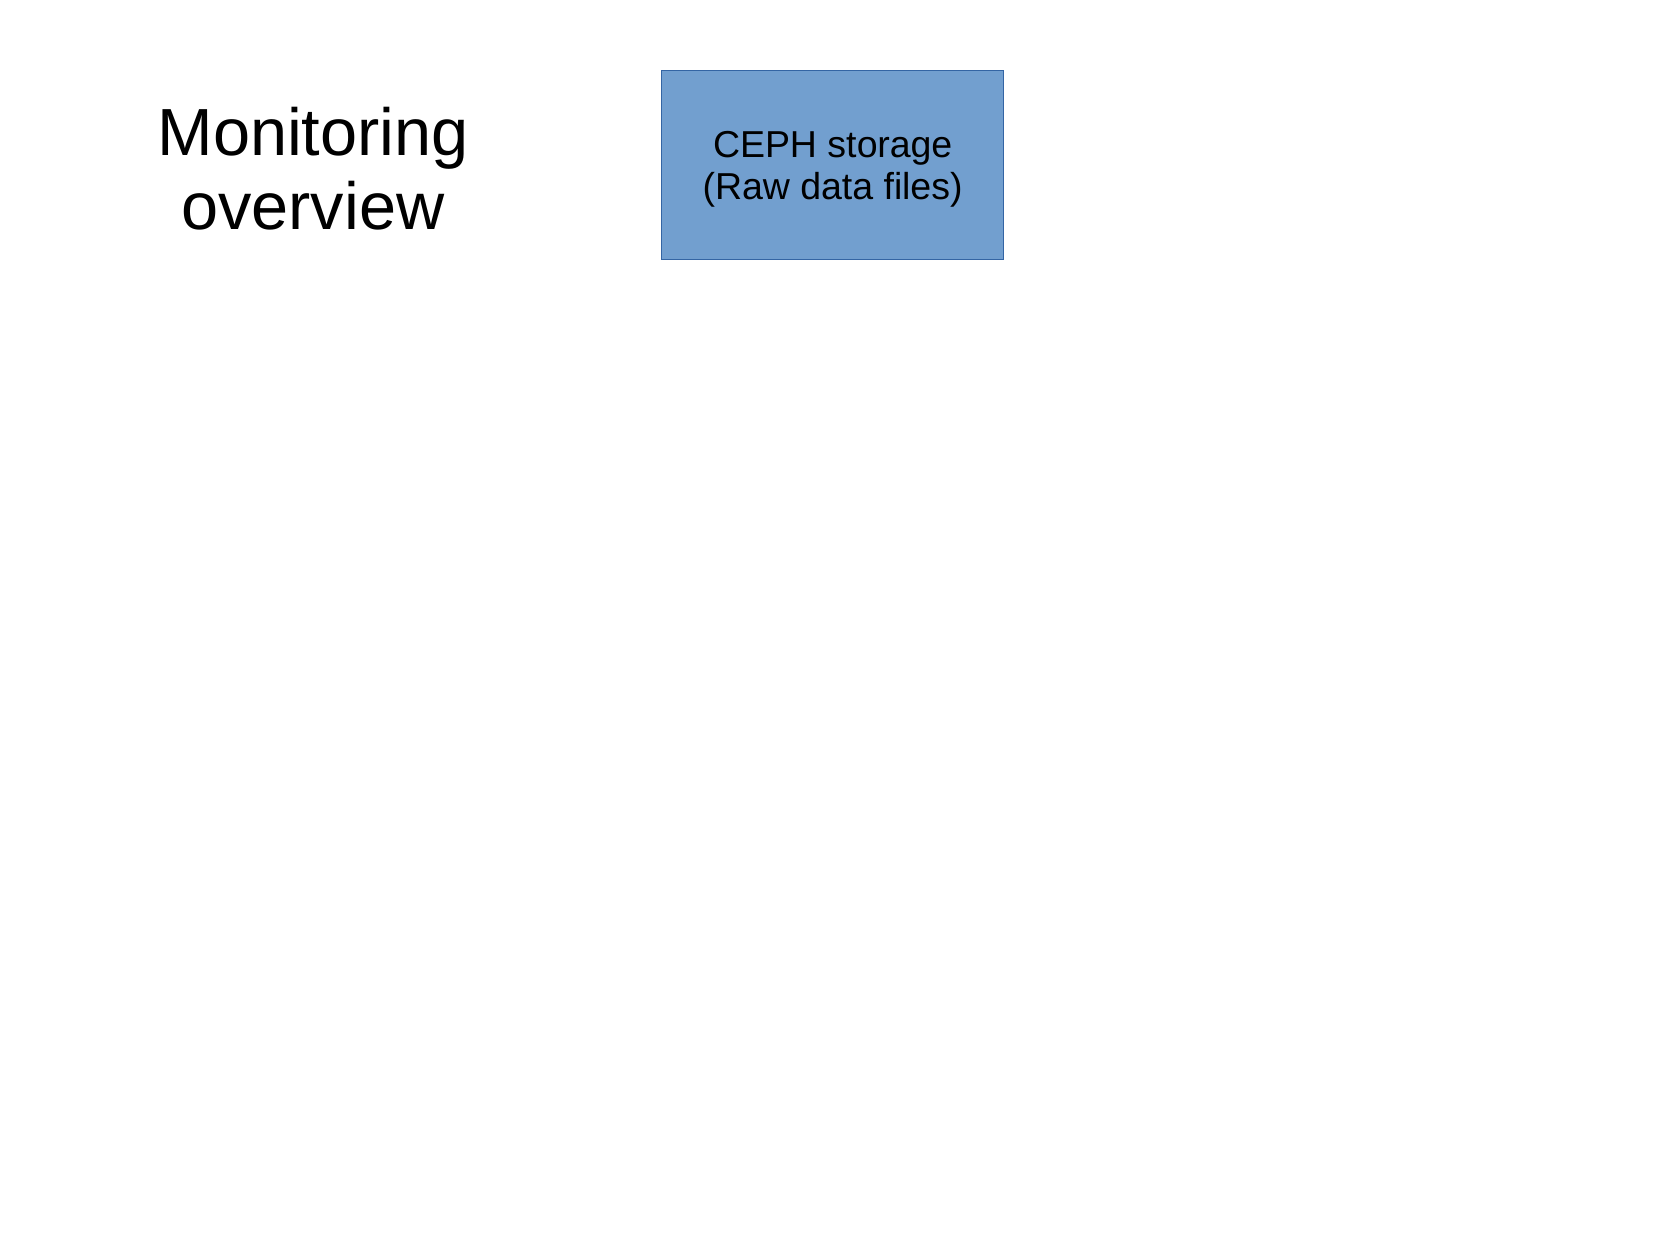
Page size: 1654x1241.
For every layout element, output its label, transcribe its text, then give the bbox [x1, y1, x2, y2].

text_box Monitoring overview [141, 94, 485, 245]
text_box CEPH storage (Raw data files) [661, 70, 1004, 260]
